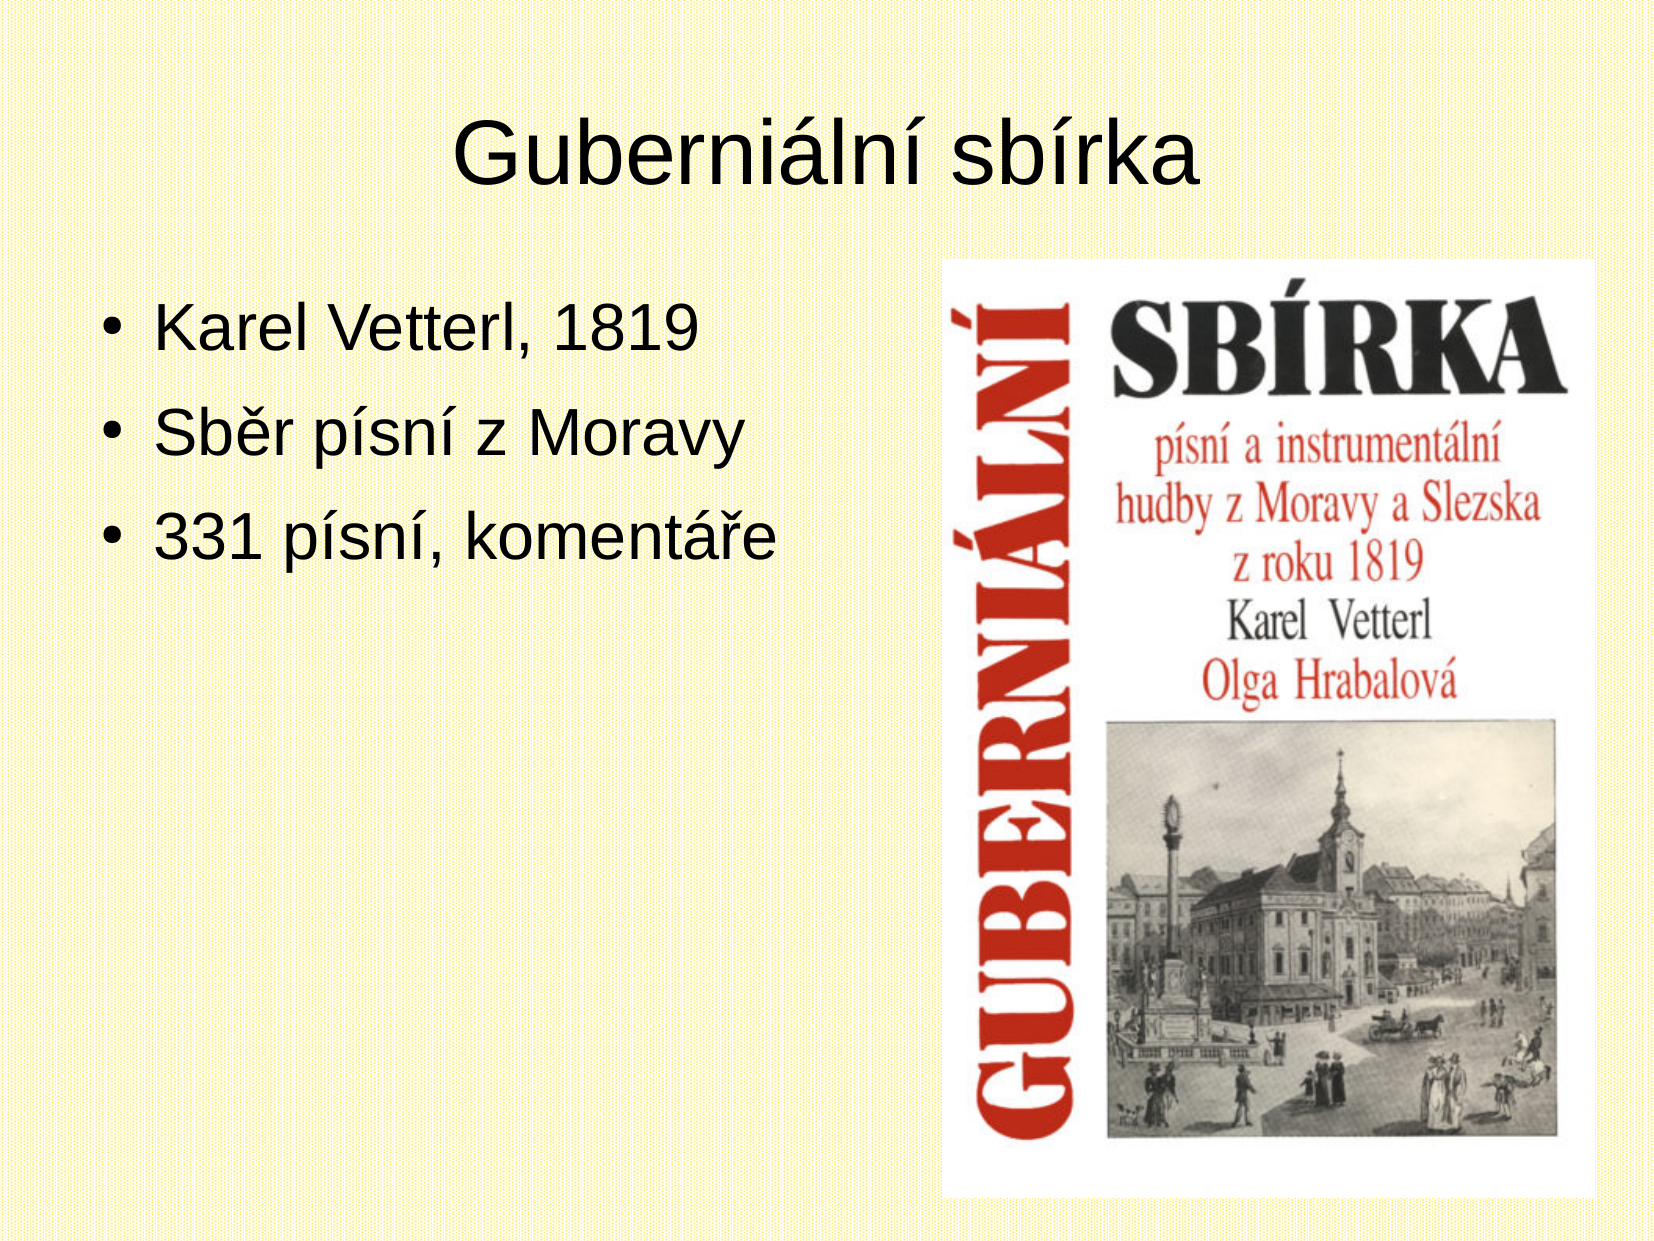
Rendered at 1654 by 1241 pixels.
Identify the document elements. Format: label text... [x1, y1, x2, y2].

title Guberniální sbírka [82, 49, 1571, 257]
picture [0, 0, 1654, 1241]
list Karel Vetterl, 1819 Sběr písní z Moravy 331 písní, komentáře [82, 290, 942, 1010]
